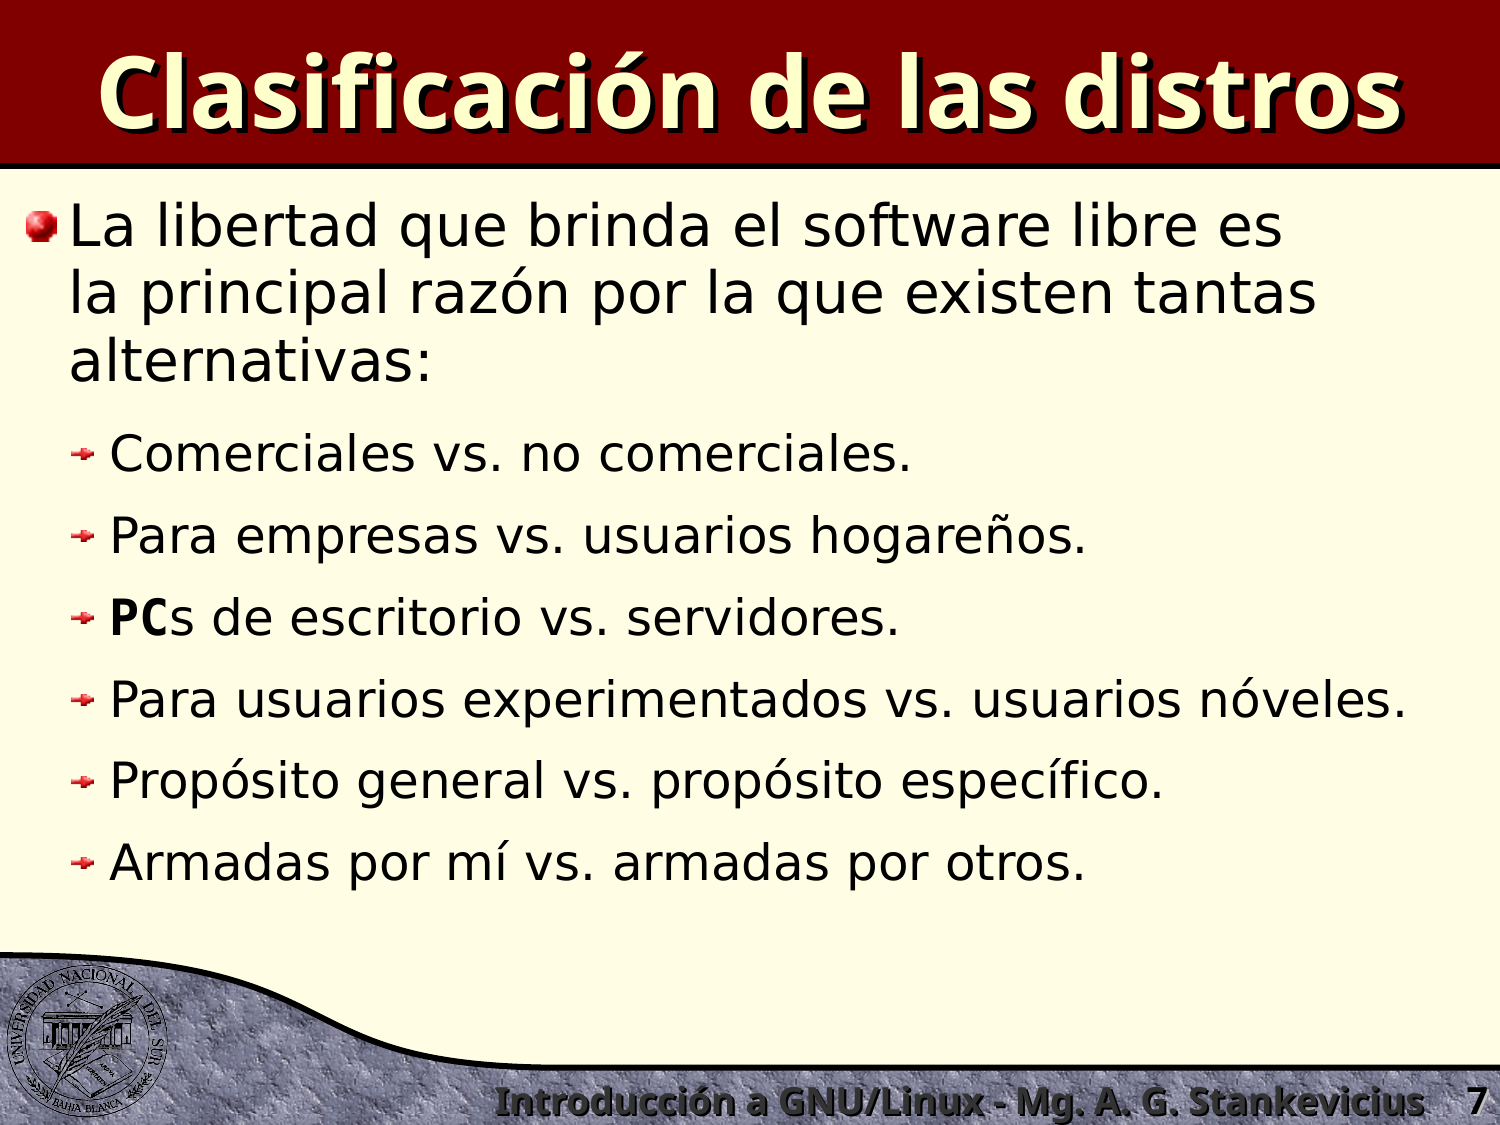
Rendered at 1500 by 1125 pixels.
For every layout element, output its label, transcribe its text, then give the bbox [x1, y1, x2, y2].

picture [0, 956, 1500, 1125]
list La libertad que brinda el software libre es la principal razón por la que existen tantas alternativas: Comerciales vs. no comerciales. Para empresas vs. usuarios hogareños. PCs de escritorio vs. servidores. Para usuarios experimentados vs. usuarios nóveles. Propósito general vs. propósito específico. Armadas por mí vs. armadas por otros. [11, 192, 1486, 935]
picture [1059, 1100, 1065, 1110]
title Clasificación de las distros [15, 12, 1485, 153]
